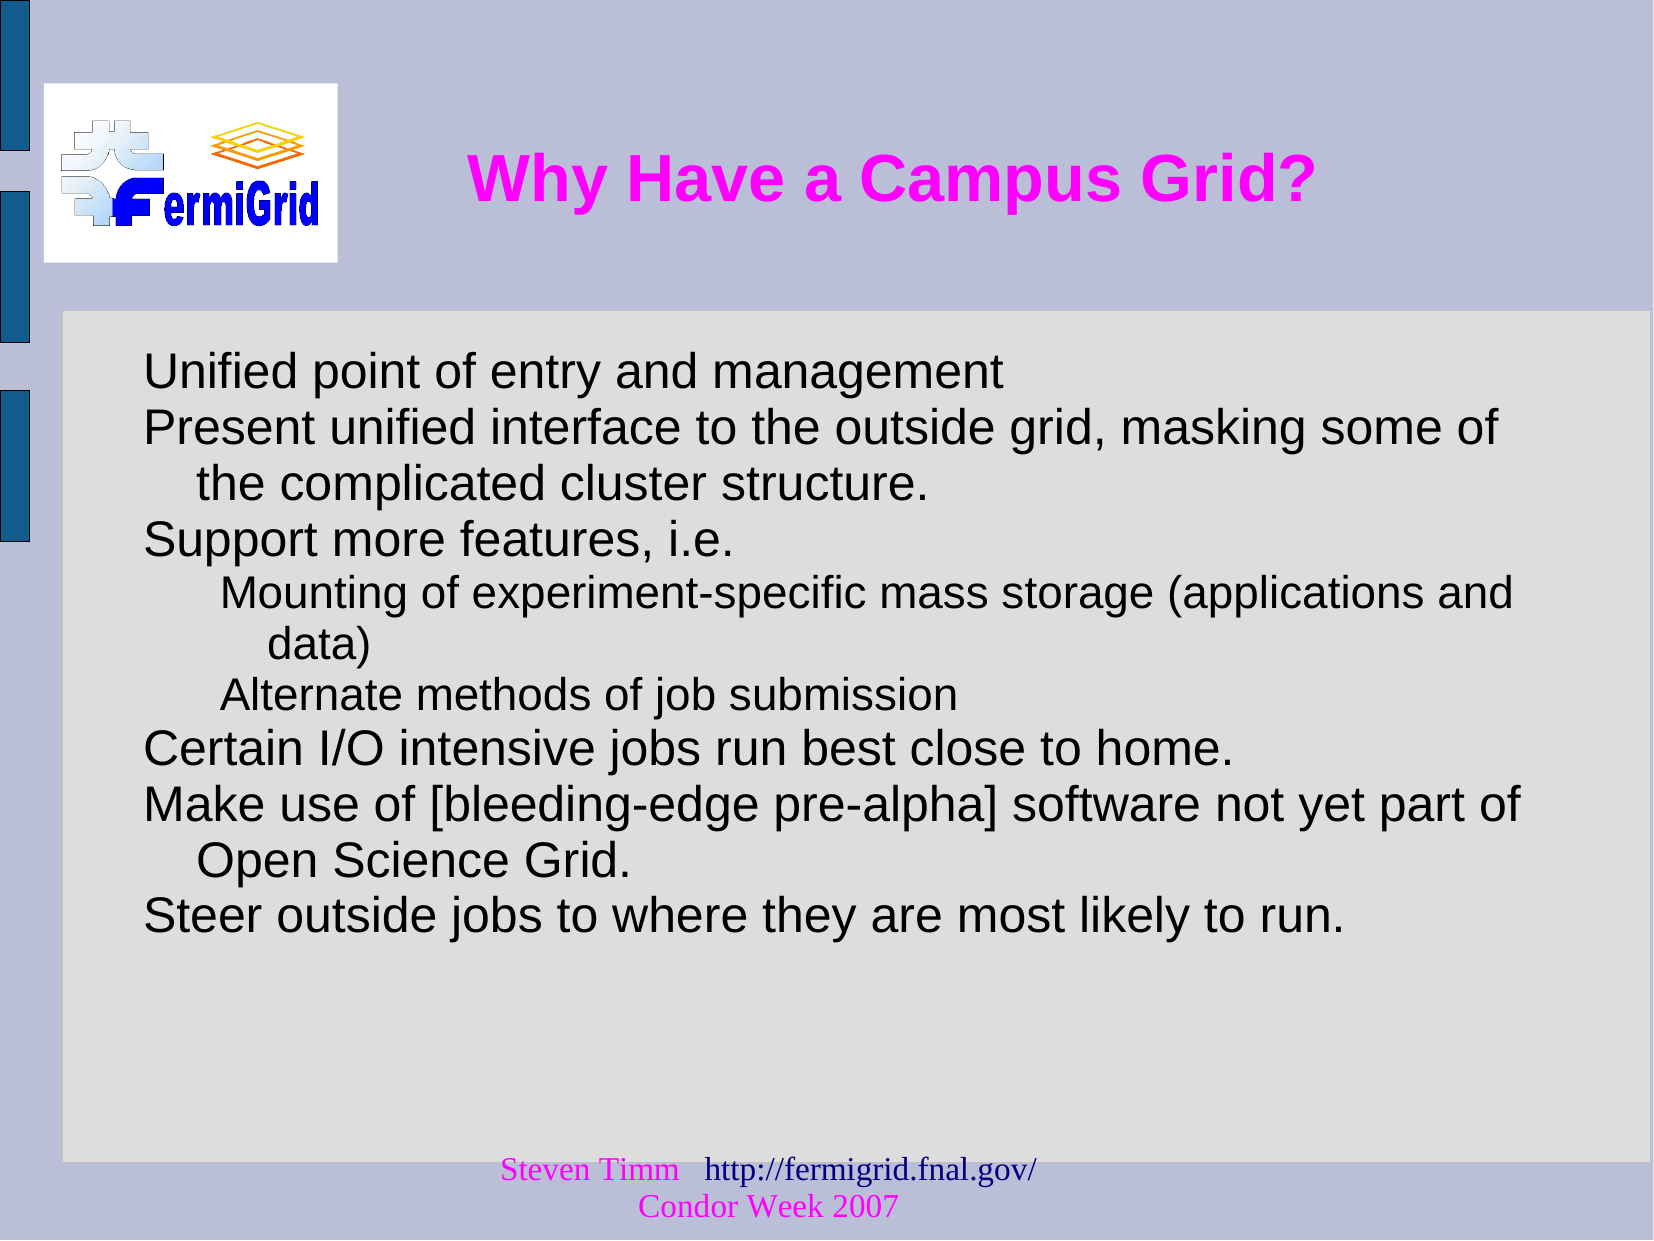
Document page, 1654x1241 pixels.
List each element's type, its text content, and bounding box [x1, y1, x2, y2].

title Why Have a Campus Grid? [187, 75, 1600, 283]
list Unified point of entry and management Present unified interface to the outside grid, masking some of the complicated cluster structure. Support more features, i.e. Mounting of experiment-specific mass storage (applications and data) Alternate methods of job submission Certain I/O intensive jobs run best close to home. Make use of [bleeding-edge pre-alpha] software not yet part of Open Science Grid. Steer outside jobs to where they are most likely to run. [125, 343, 1538, 1142]
picture [53, 112, 187, 234]
